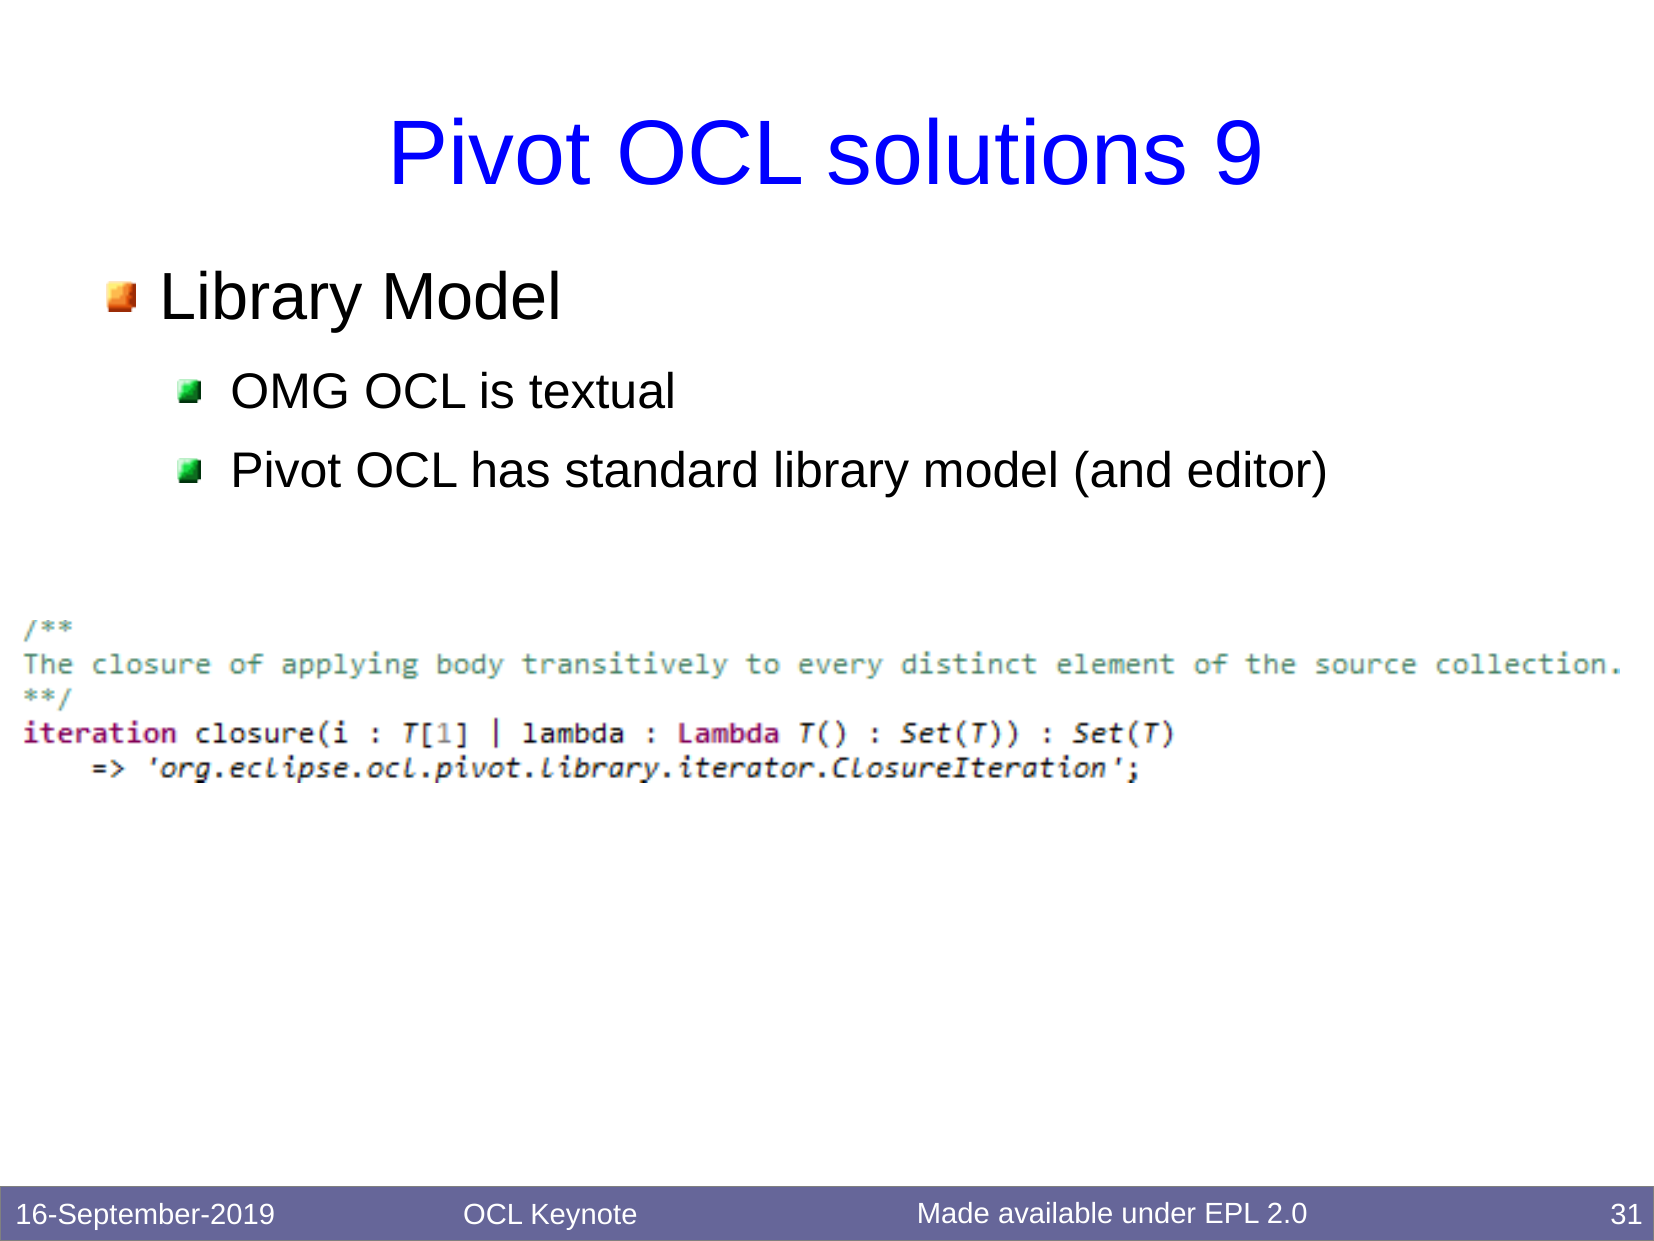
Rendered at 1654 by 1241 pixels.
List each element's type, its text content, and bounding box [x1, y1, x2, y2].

title Pivot OCL solutions 9 [82, 49, 1571, 257]
list Library Model OMG OCL is textual Pivot OCL has standard library model (and editor) [88, 259, 1654, 1241]
picture [23, 620, 1620, 783]
